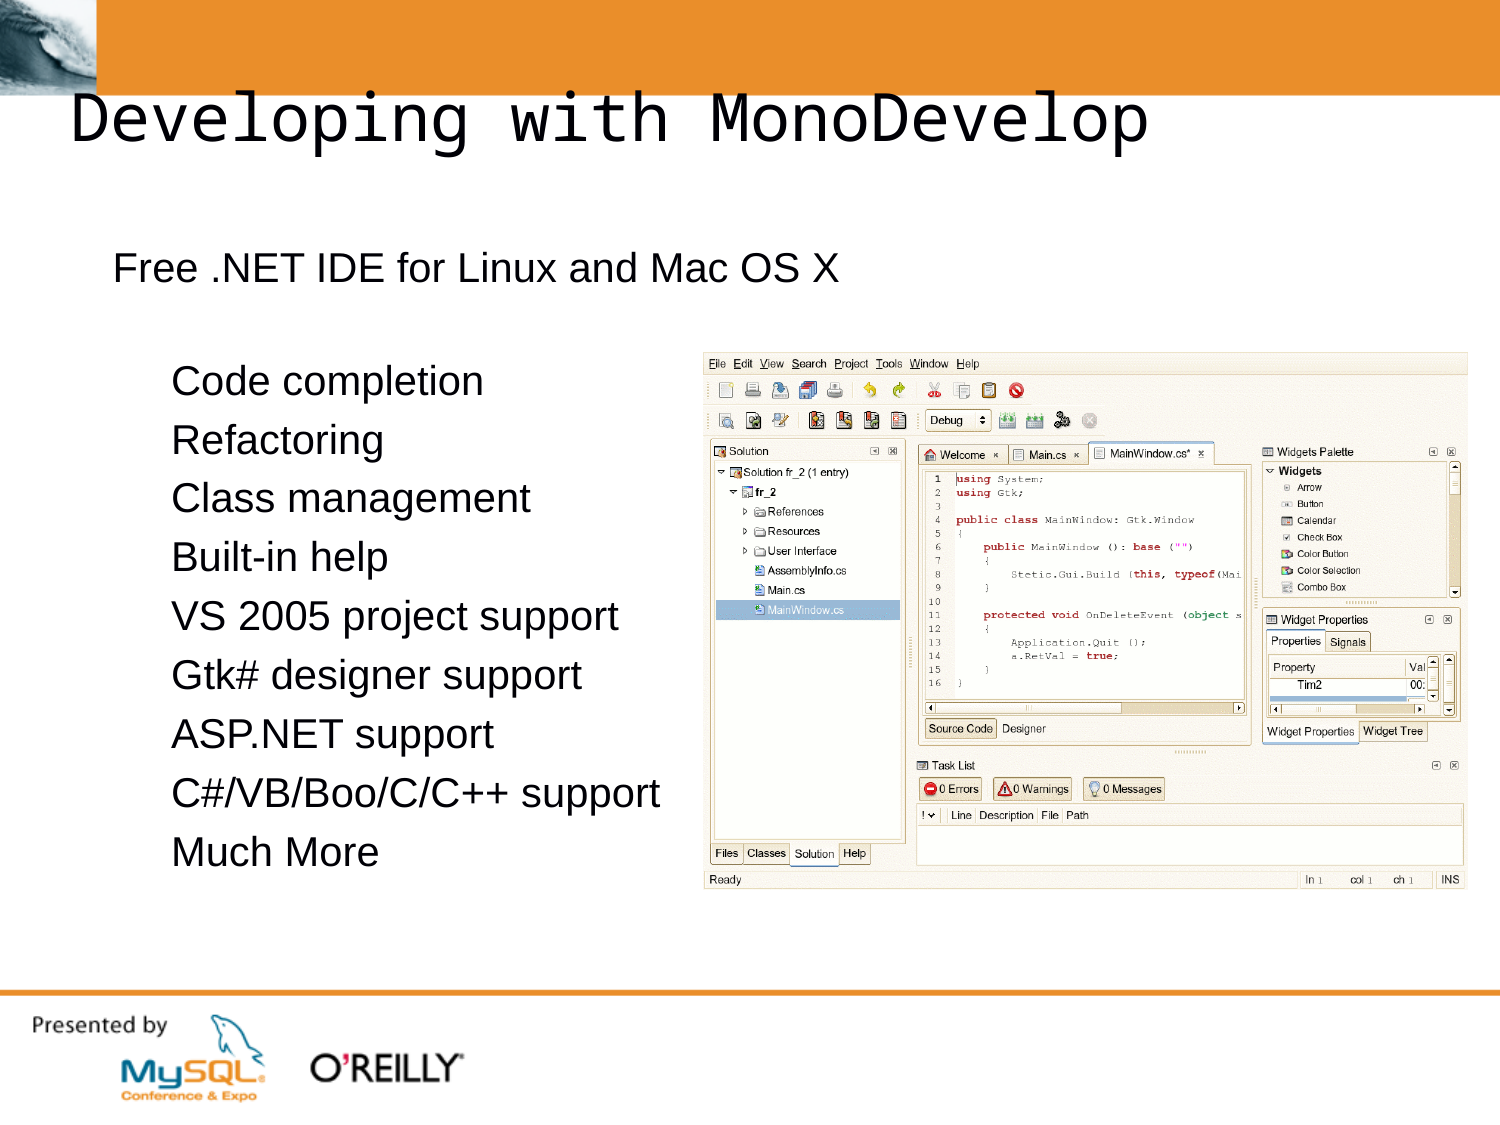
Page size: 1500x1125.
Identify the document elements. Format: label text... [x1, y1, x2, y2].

picture [0, 0, 1500, 1125]
list Free .NET IDE for Linux and Mac OS X Code completion Refactoring Class management Built-in help VS 2005 project support Gtk# designer support ASP.NET support C#/VB/Boo/C/C++ support Much More [106, 244, 965, 944]
title Developing with MonoDevelop [70, 0, 1417, 232]
